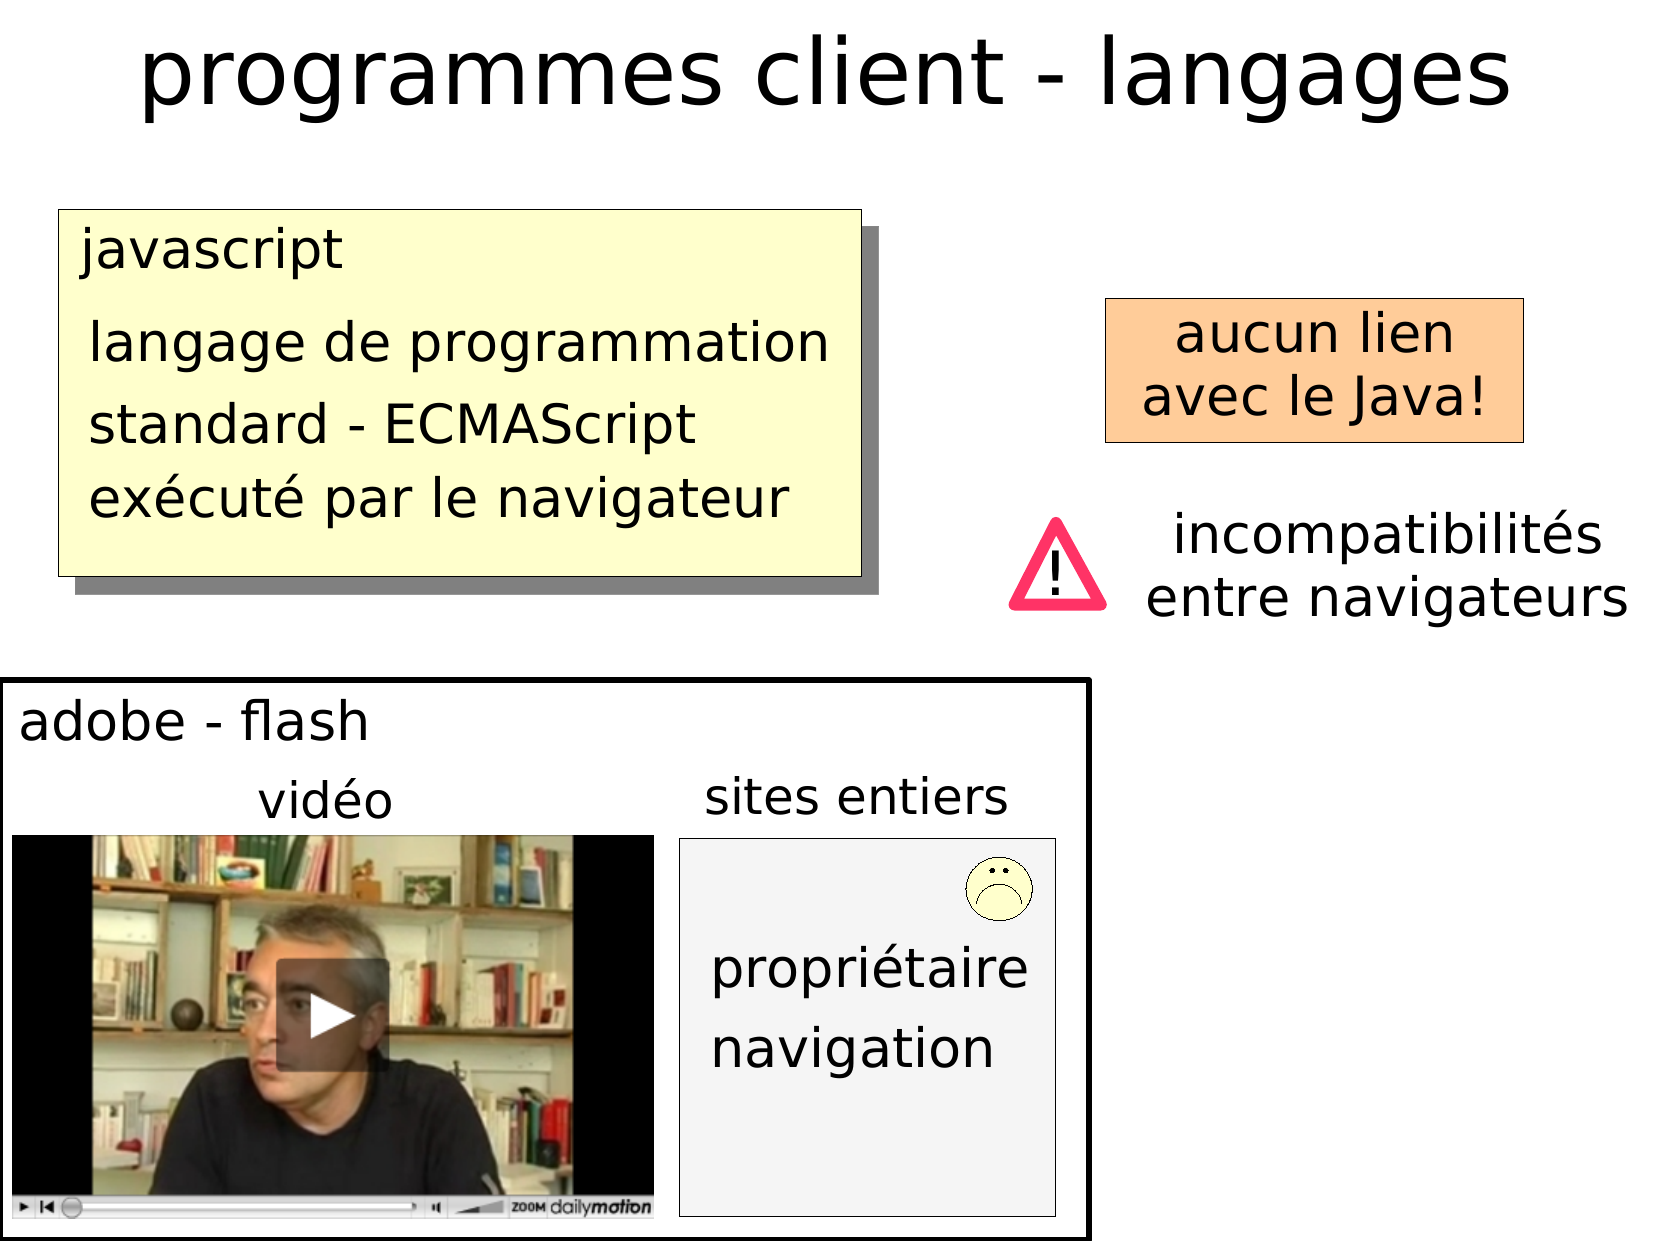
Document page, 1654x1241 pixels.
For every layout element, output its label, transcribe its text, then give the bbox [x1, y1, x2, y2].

text_box langage de programmation [88, 310, 758, 375]
text_box [1014, 564, 1035, 605]
text_box [1077, 561, 1101, 605]
text_box ! [1035, 539, 1077, 611]
text_box navigation [710, 1017, 969, 1081]
text_box [1105, 298, 1524, 443]
text_box sites entiers [704, 767, 980, 827]
title programmes client - langages [0, 11, 1654, 134]
picture [12, 835, 654, 1219]
text_box [1047, 522, 1065, 539]
text_box adobe - flash [18, 690, 336, 754]
text_box incompatibilités entre navigateurs [1145, 503, 1582, 630]
text_box exécuté par le navigateur [88, 467, 721, 531]
text_box [679, 838, 1056, 1217]
text_box javascript [79, 217, 319, 282]
text_box aucun lien avec le Java! [1141, 302, 1456, 429]
text_box [58, 209, 862, 577]
text_box vidéo [241, 771, 379, 830]
text_box standard - ECMAScript [88, 392, 637, 456]
text_box propriétaire [710, 937, 999, 1001]
